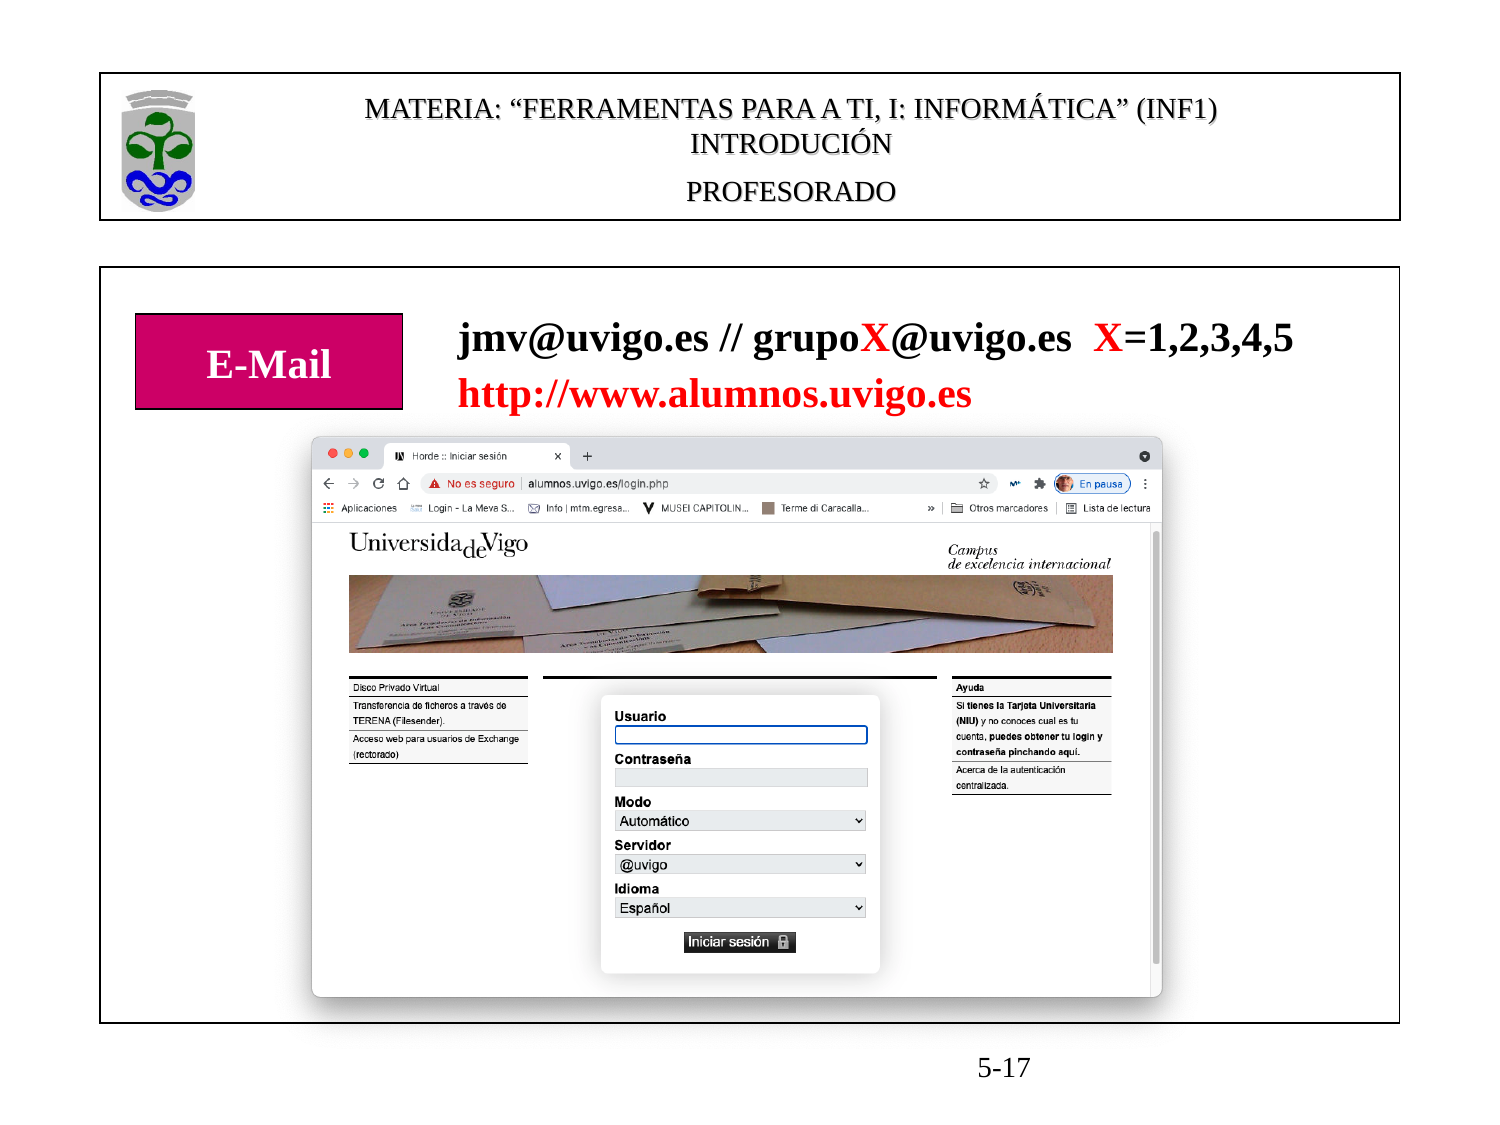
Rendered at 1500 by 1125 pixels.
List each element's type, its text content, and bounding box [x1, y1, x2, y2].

text_box 5-17 [962, 1040, 1423, 1083]
text_box E-Mail [136, 314, 402, 409]
text_box jmv@uvigo.es // grupoX@uvigo.es X=1,2,3,4,5 http://www.alumnos.uvigo.es [442, 302, 1353, 426]
picture [268, 407, 1205, 1054]
text_box PROFESORADO [147, 172, 1341, 223]
text_box MATERIA: “FERRAMENTAS PARA A TI, I: INFORMÁTICA” (INF1) INTRODUCIÓN PROFESORADO [206, 81, 1377, 217]
